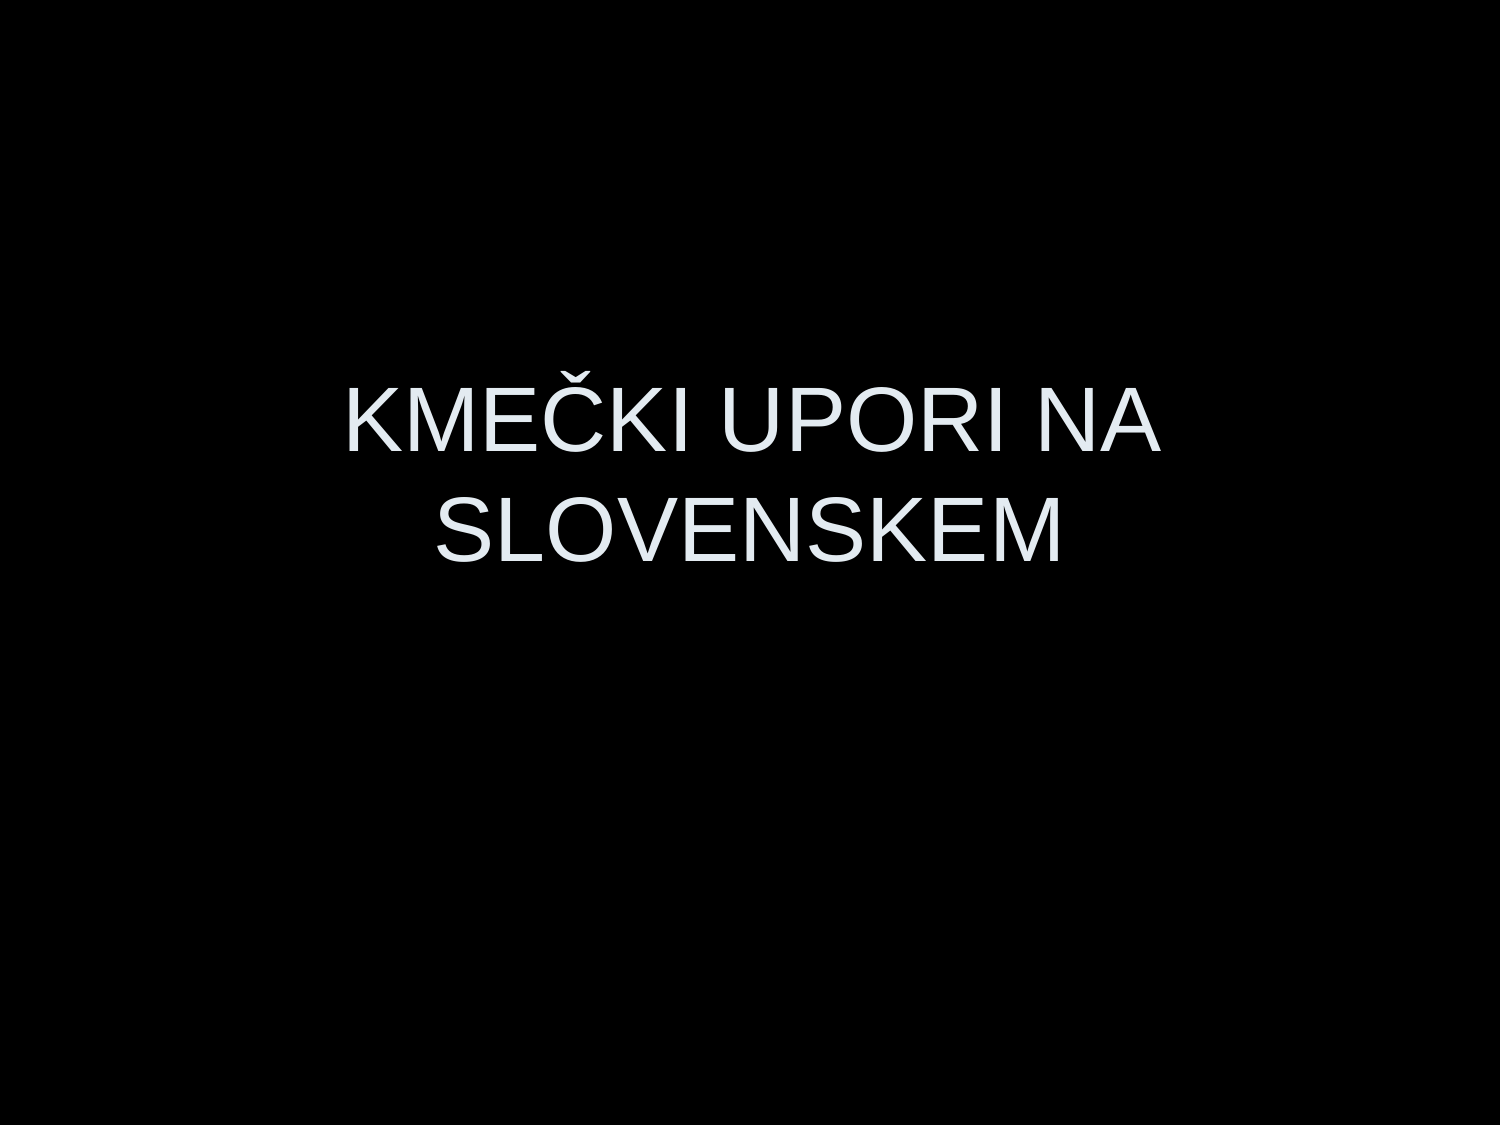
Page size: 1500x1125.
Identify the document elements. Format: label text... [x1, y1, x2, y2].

title KMEČKI UPORI NA SLOVENSKEM [112, 349, 1388, 591]
